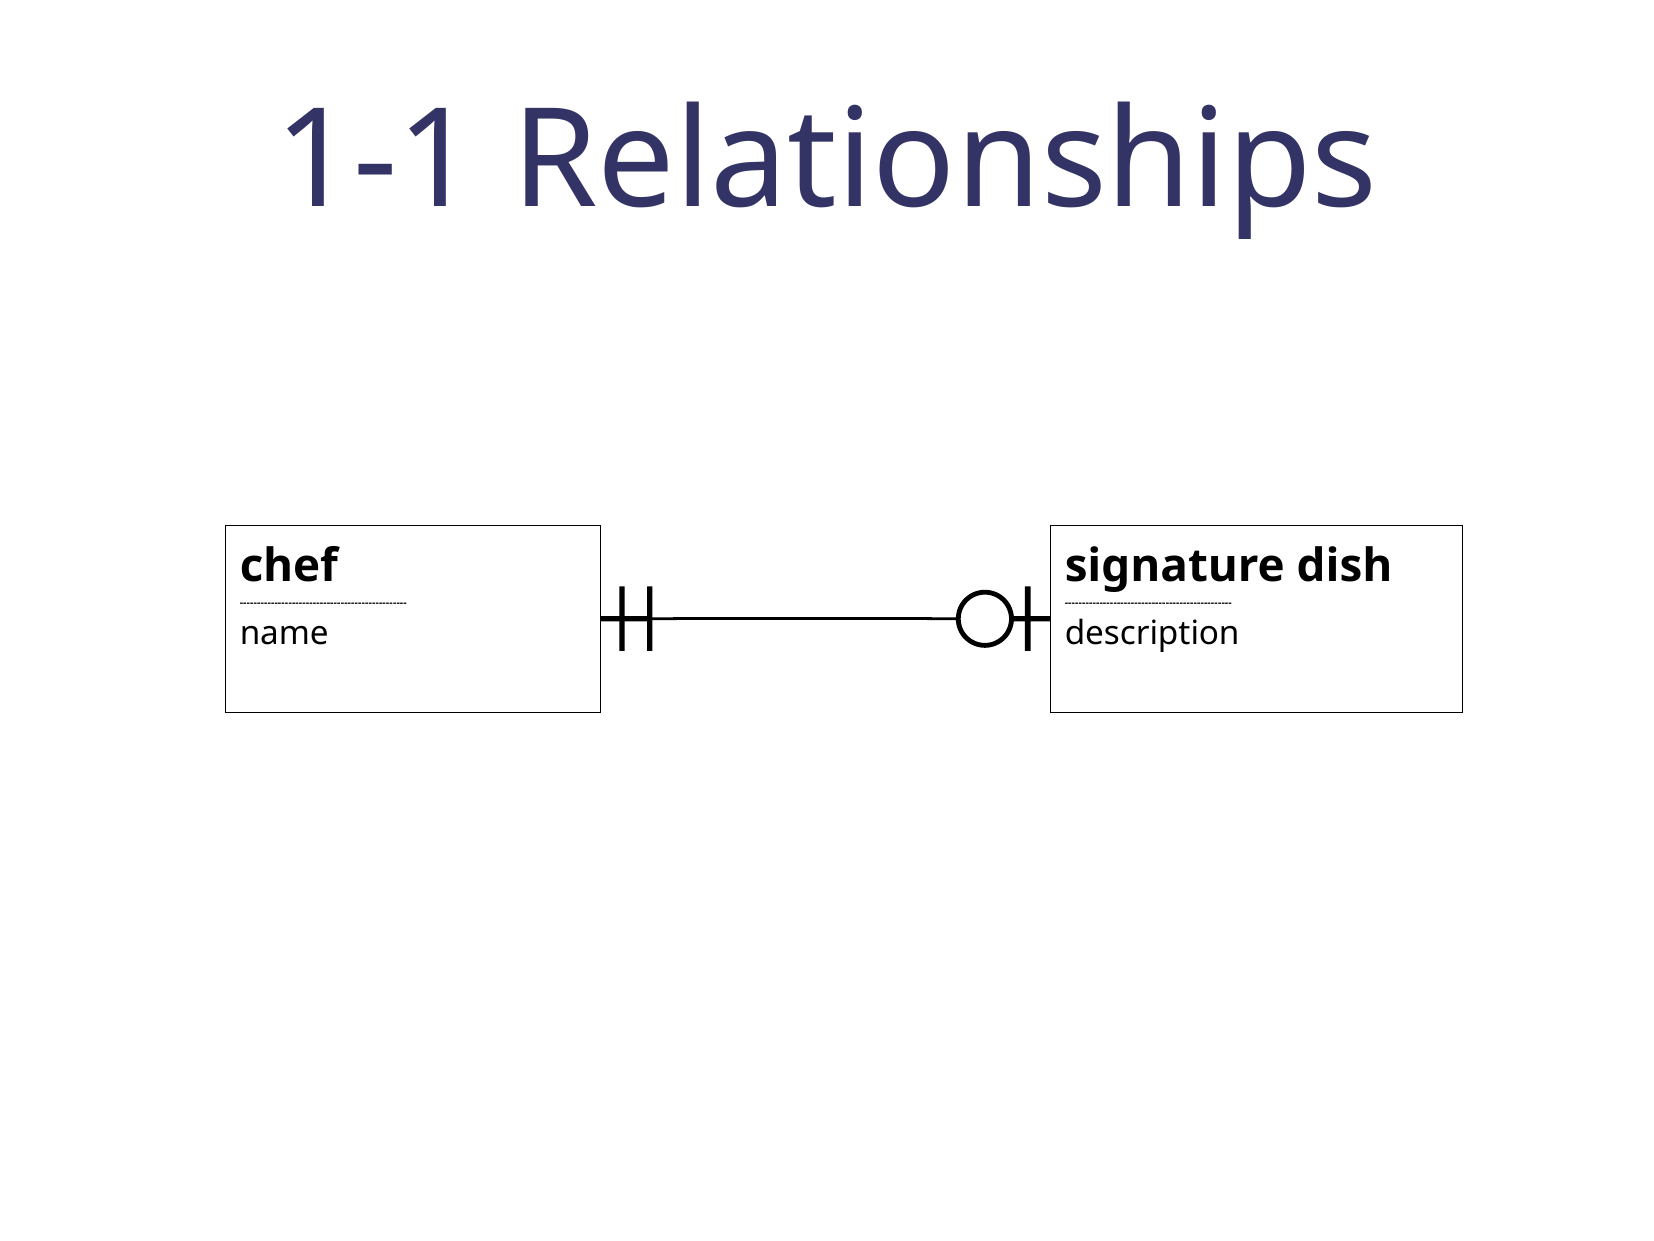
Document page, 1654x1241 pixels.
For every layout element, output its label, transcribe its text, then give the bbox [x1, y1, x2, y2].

title 1-1 Relationships [0, 49, 1654, 257]
text_box signature dish ------------------------------------------------ description [1050, 525, 1463, 713]
text_box chef ------------------------------------------------ name [225, 525, 601, 713]
